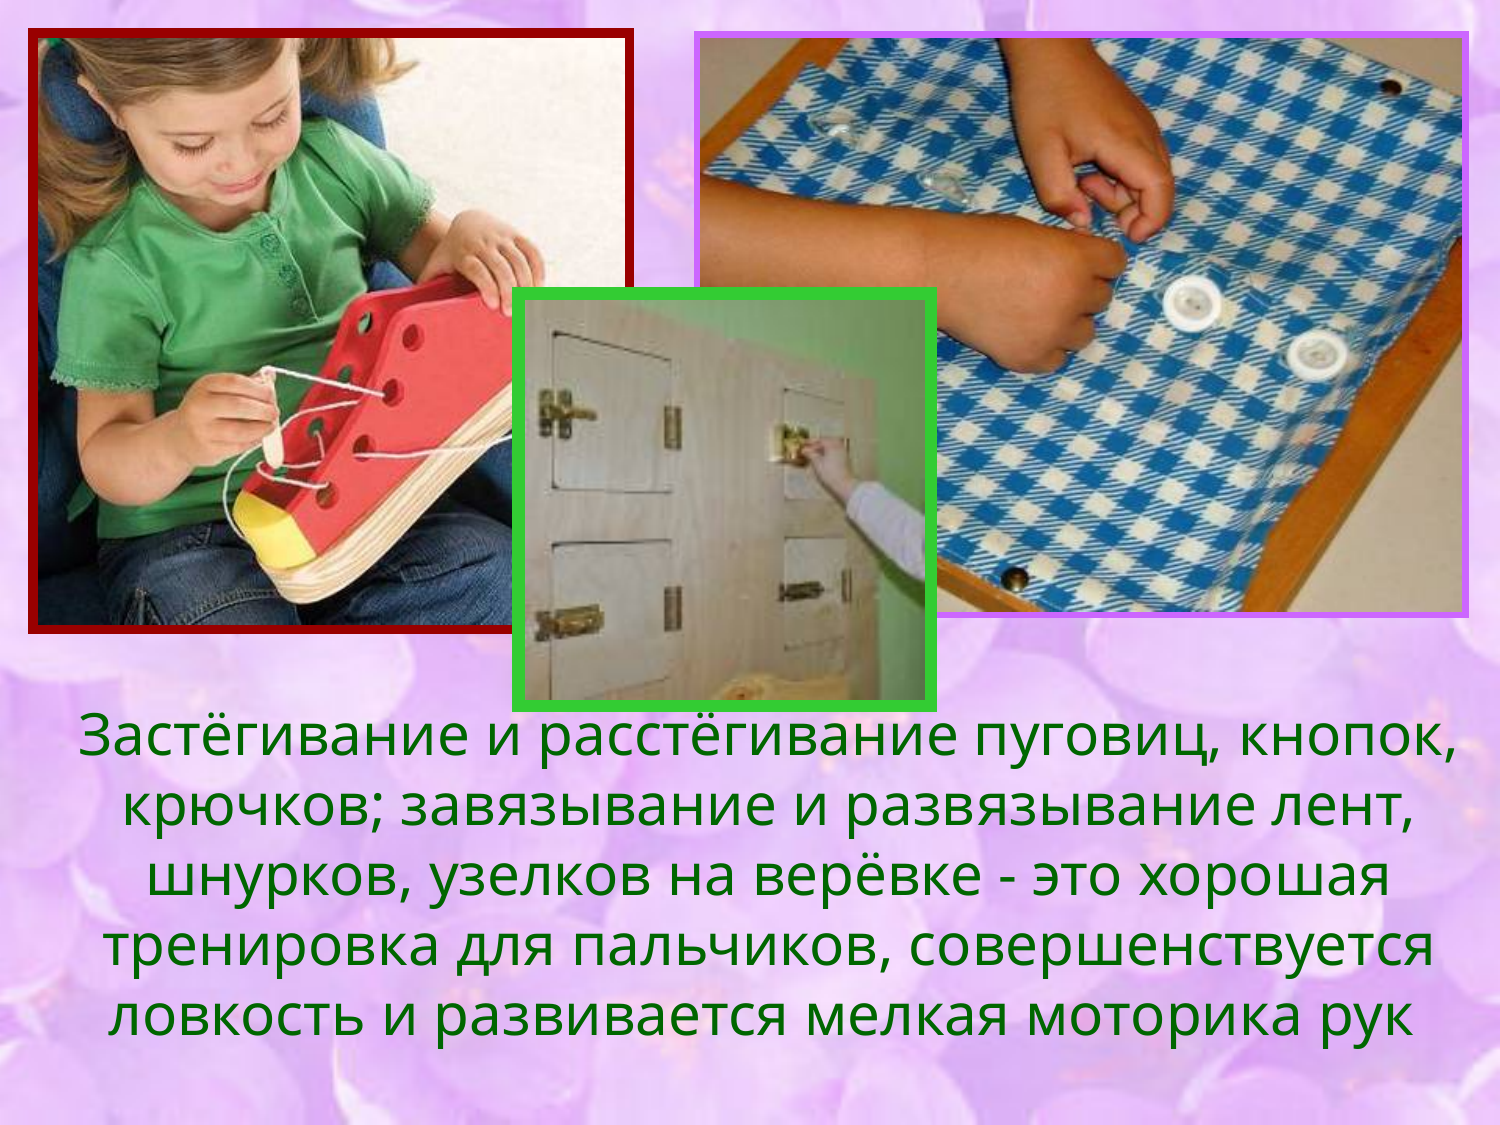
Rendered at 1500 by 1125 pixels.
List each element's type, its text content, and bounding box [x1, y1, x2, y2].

picture [699, 37, 1463, 612]
picture [37, 37, 625, 625]
picture [525, 299, 925, 700]
text_box Застёгивание и расстёгивание пуговиц, кнопок, крючков; завязывание и развязывание лент, шнурков, узелков на верёвке - это хорошая тренировка для пальчиков, совершенствуется ловкость и развивается мелкая моторика рук [37, 689, 1500, 1125]
